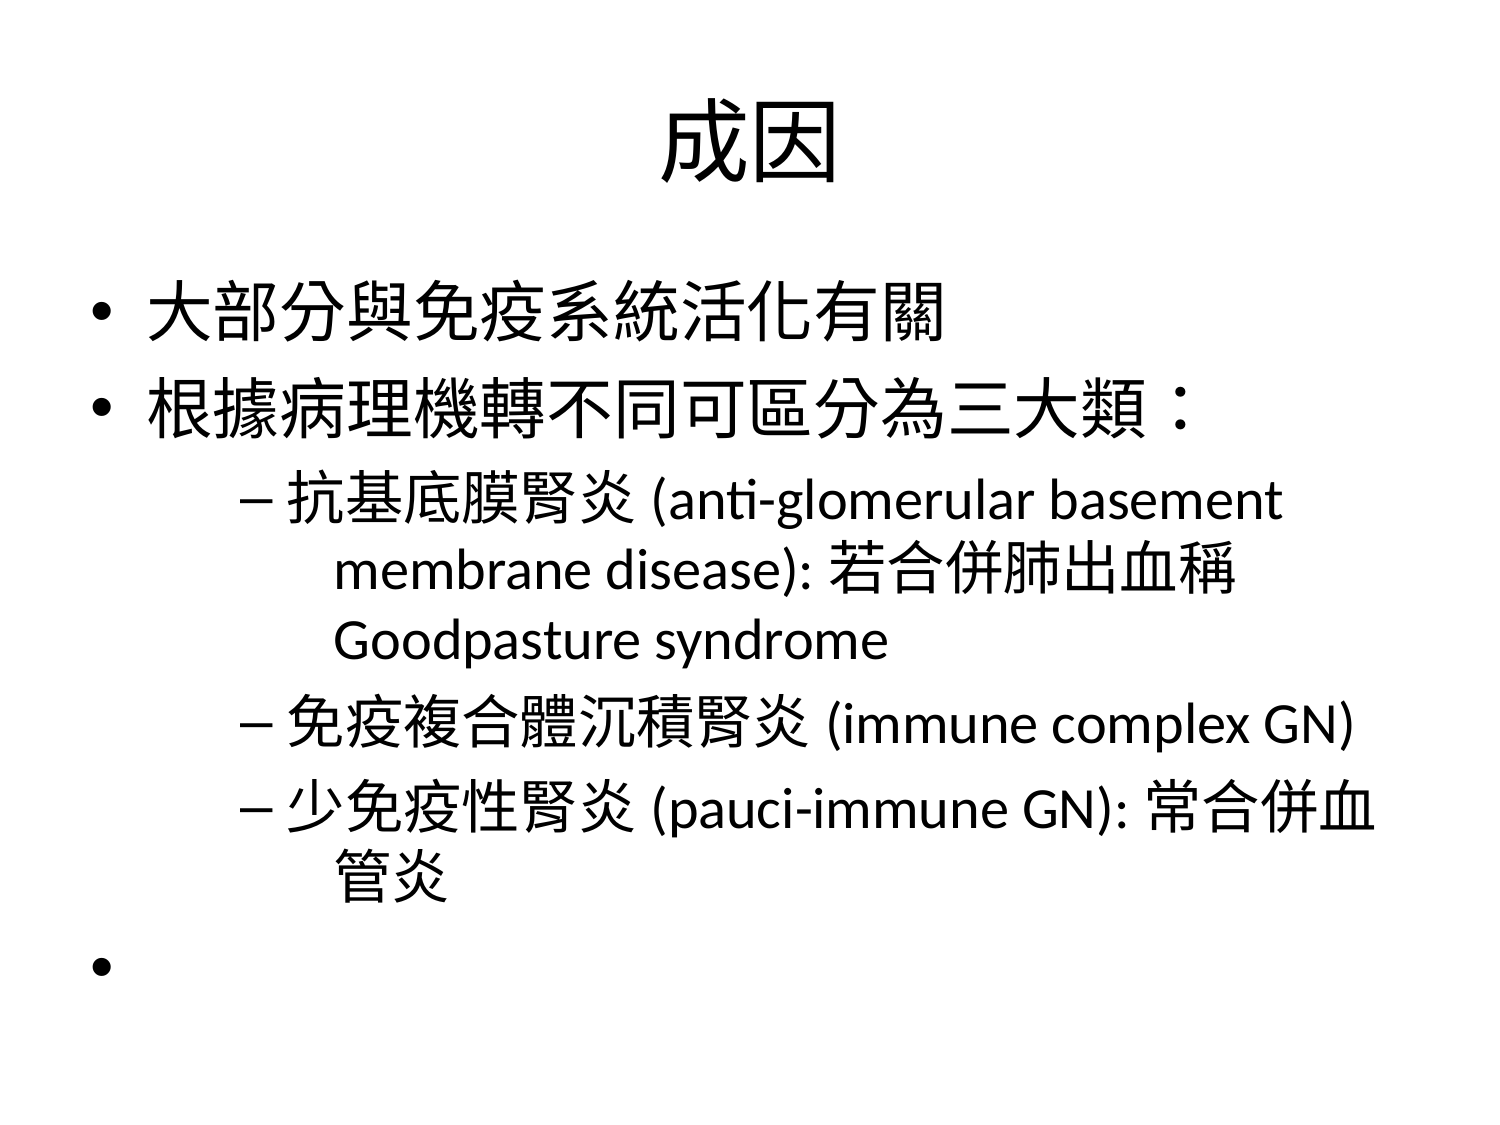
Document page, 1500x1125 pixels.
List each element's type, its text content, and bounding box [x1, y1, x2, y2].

title 成因 [75, 45, 1426, 233]
list 大部分與免疫系統活化有關 根據病理機轉不同可區分為三大類： 抗基底膜腎炎(anti-glomerular basement membrane disease):若合併肺出血稱Goodpasture syndrome 免疫複合體沉積腎炎(immune complex GN) 少免疫性腎炎(pauci-immune GN):常合併血管炎 [75, 262, 1426, 1005]
